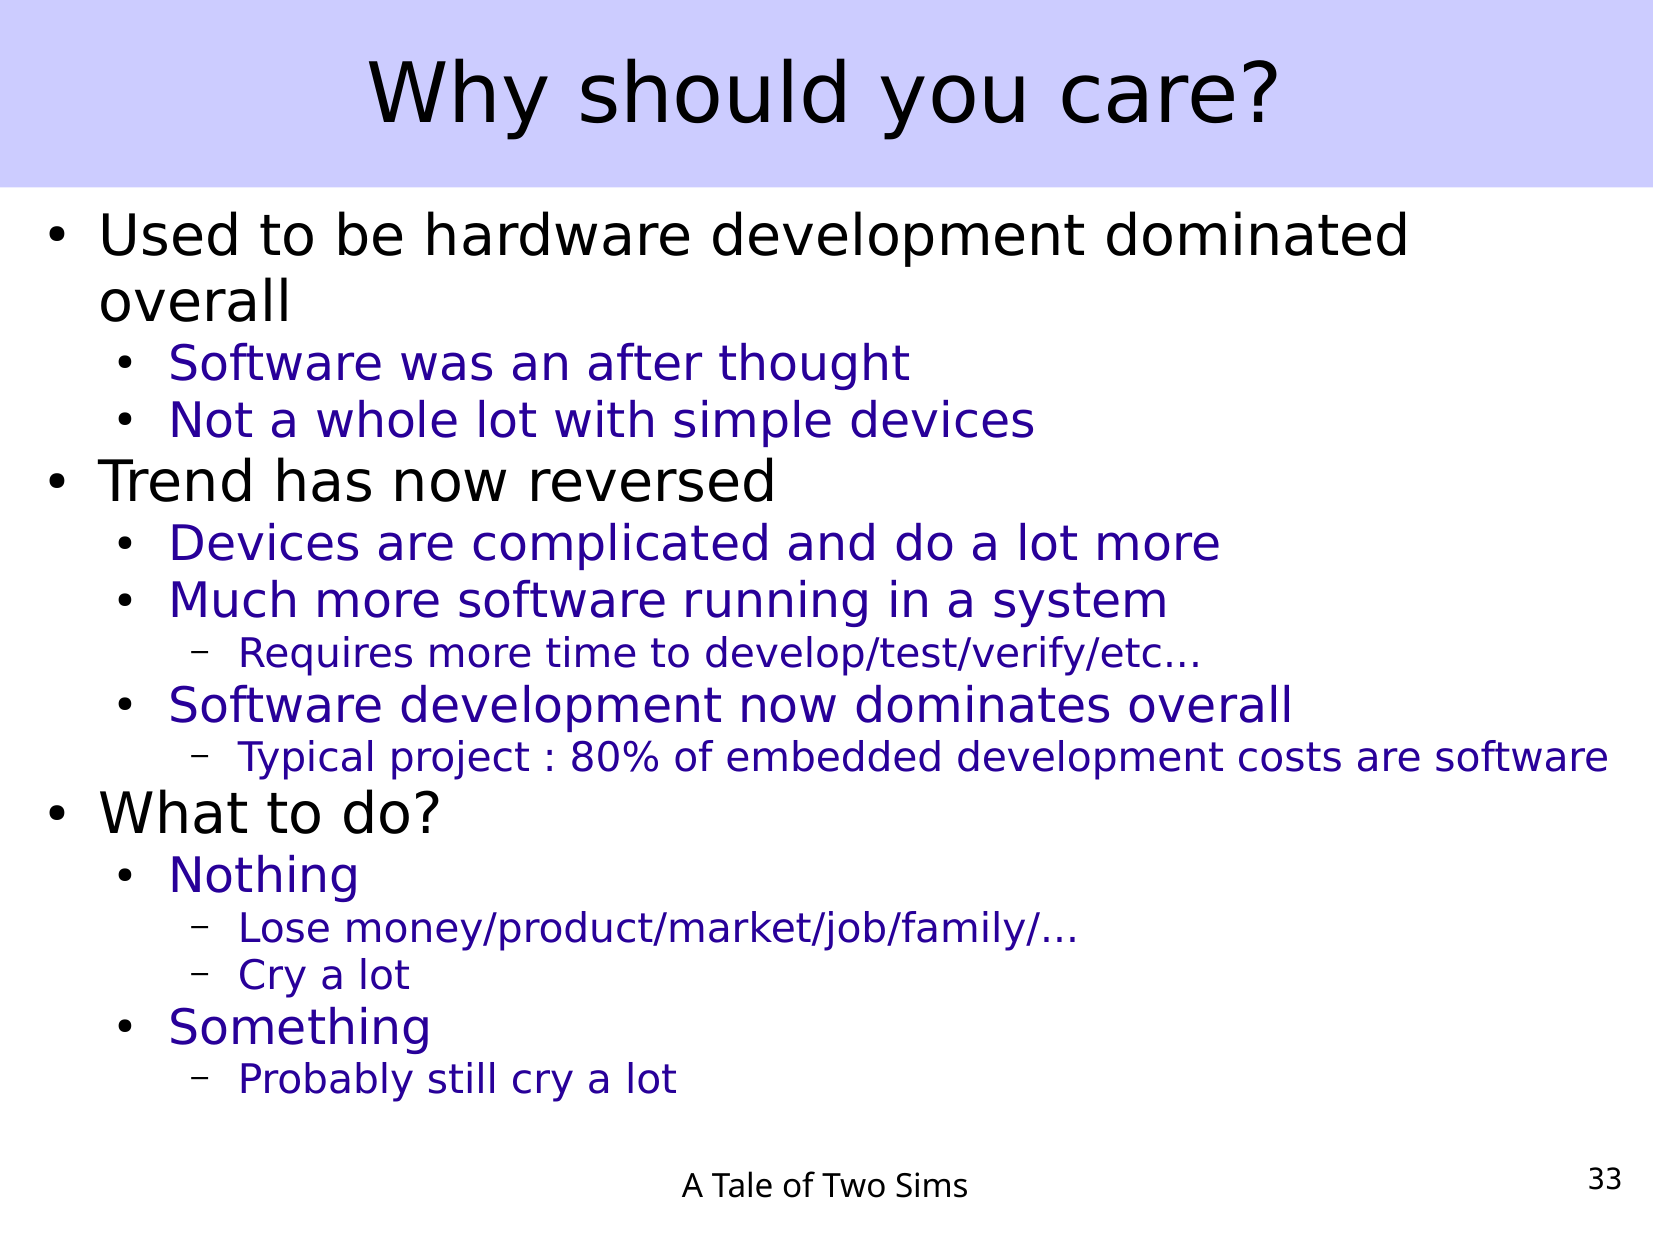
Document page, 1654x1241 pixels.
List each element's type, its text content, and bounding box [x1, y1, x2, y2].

list Used to be hardware development dominated overall Software was an after thought Not a whole lot with simple devices Trend has now reversed Devices are complicated and do a lot more Much more software running in a system Requires more time to develop/test/verify/etc... Software development now dominates overall Typical project : 80% of embedded development costs are software What to do? Nothing Lose money/product/market/job/family/... Cry a lot Something Probably still cry a lot [29, 201, 1620, 1151]
title Why should you care? [0, 0, 1651, 188]
